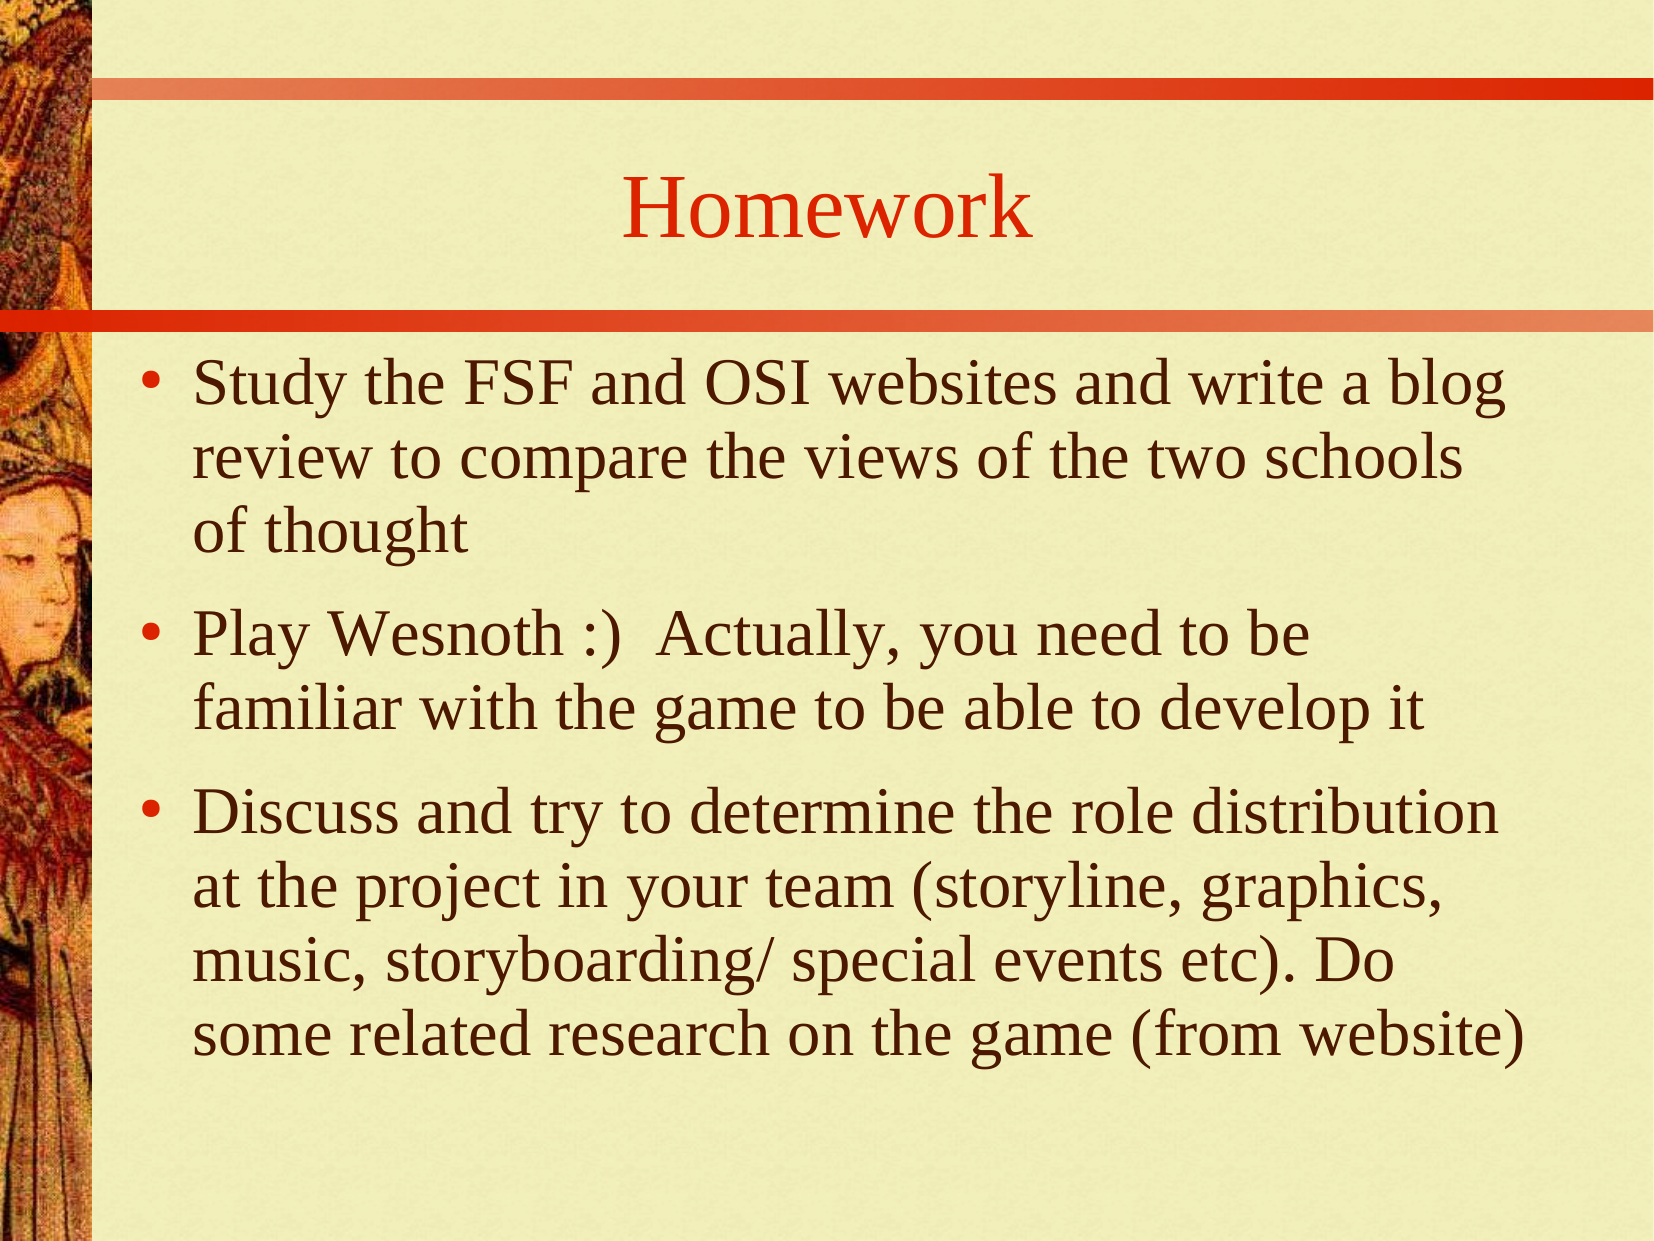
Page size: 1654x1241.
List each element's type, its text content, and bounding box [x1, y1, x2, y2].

picture [0, 332, 1654, 1241]
picture [0, 0, 1654, 310]
title Homework [121, 102, 1534, 311]
list Study the FSF and OSI websites and write a blog review to compare the views of the two schools of thought Play Wesnoth :) Actually, you need to be familiar with the game to be able to develop it Discuss and try to determine the role distribution at the project in your team (storyline, graphics, music, storyboarding/ special events etc). Do some related research on the game (from website) [121, 344, 1534, 1131]
